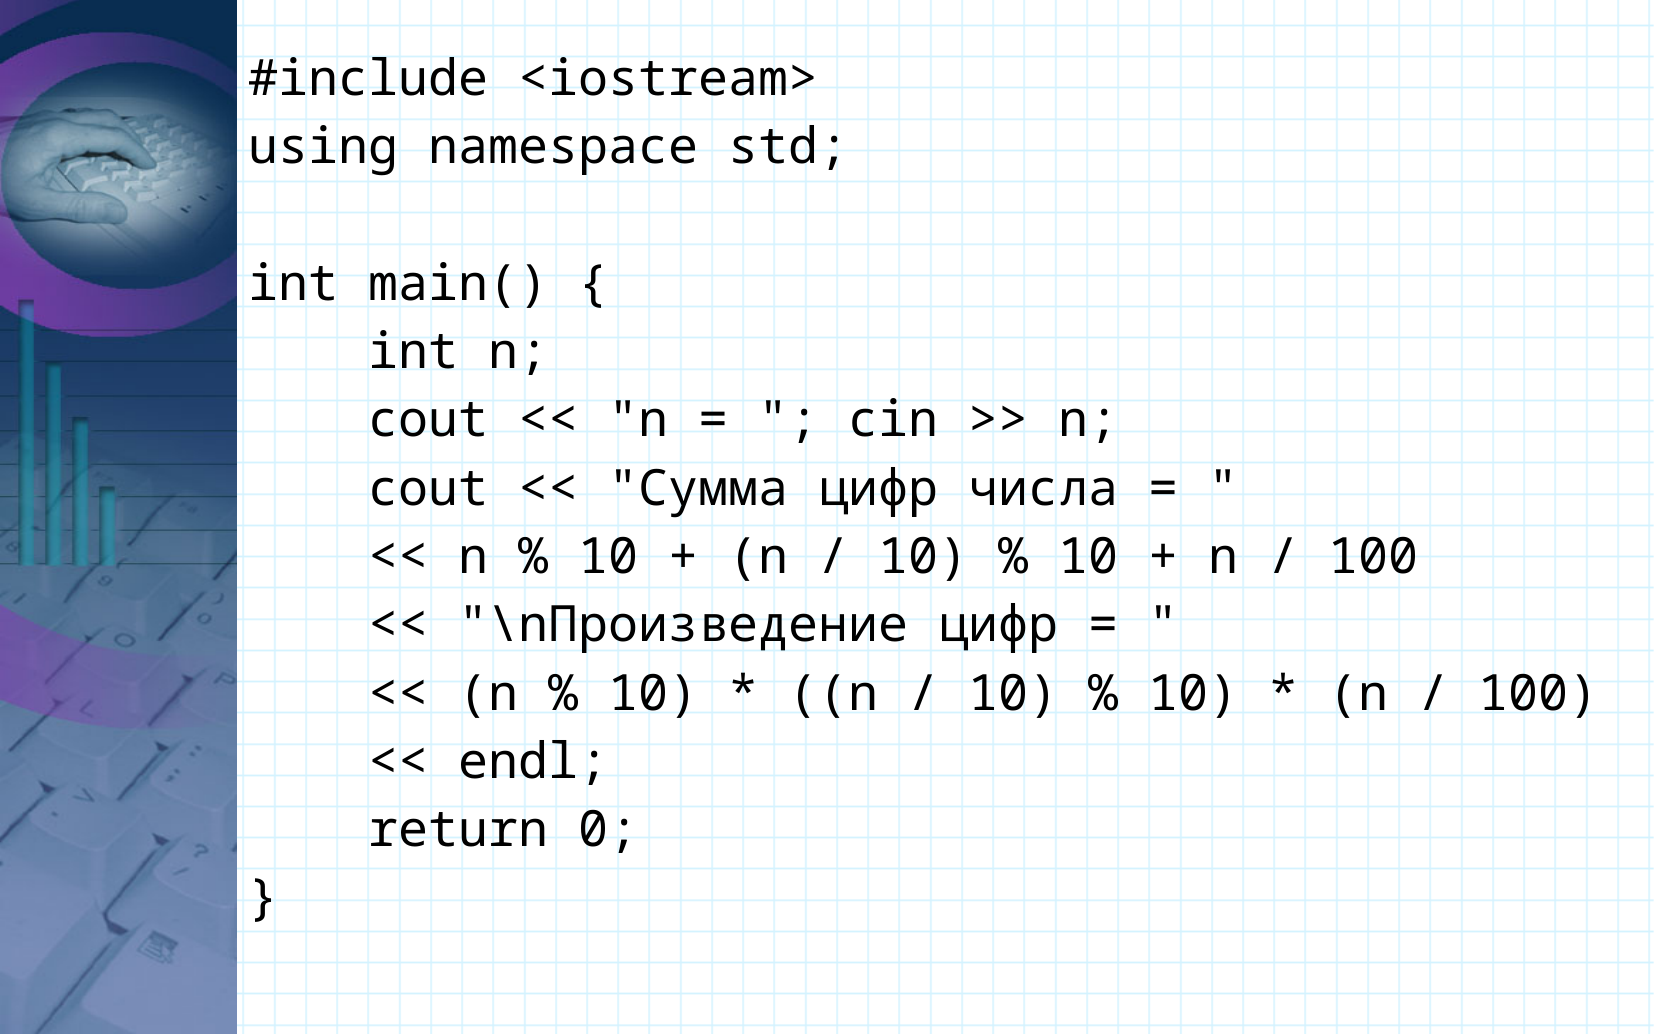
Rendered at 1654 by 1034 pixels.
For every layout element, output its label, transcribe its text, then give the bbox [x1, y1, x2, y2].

subtitle #include <iostream> using namespace std; int main() { int n; cout << "n = "; cin >> n; cout << "Сумма цифр числа = " << n % 10 + (n / 10) % 10 + n / 100 << "\nПроизведение цифр = " << (n % 10) * ((n / 10) % 10) * (n / 100) << endl; return 0; } [212, 44, 1640, 927]
picture [0, 0, 1654, 1034]
